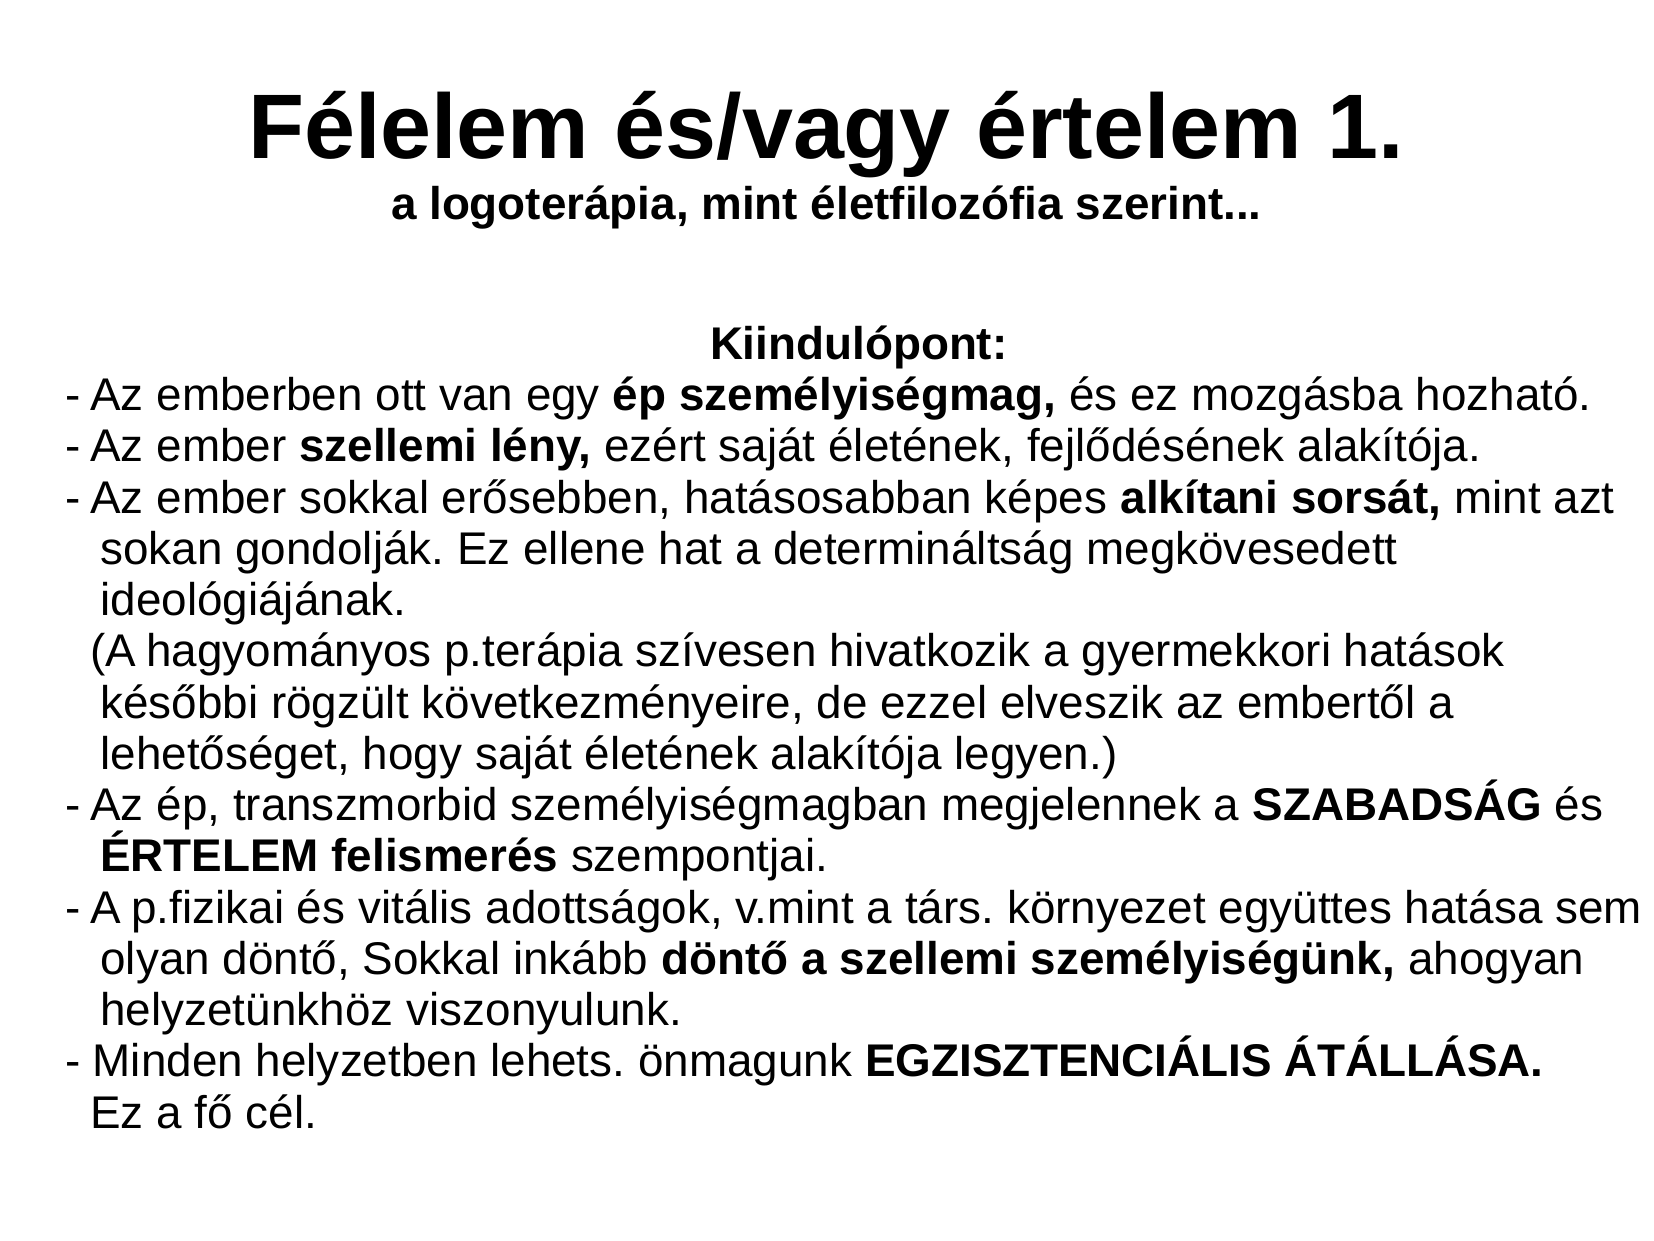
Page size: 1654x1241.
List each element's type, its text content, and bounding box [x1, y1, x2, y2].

title Félelem és/vagy értelem 1. a logoterápia, mint életfilozófia szerint... [82, 56, 1571, 250]
subtitle Kiindulópont: - Az emberben ott van egy ép személyiségmag, és ez mozgásba hozható. - Az ember szellemi lény, ezért saját életének, fejlődésének alakítója. - Az ember sokkal erősebben, hatásosabban képes alkítani sorsát, mint azt sokan gondolják. Ez ellene hat a determináltság megkövesedett ideológiájának. (A hagyományos p.terápia szívesen hivatkozik a gyermekkori hatások későbbi rögzült következményeire, de ezzel elveszik az embertől a lehetőséget, hogy saját életének alakítója legyen.) - Az ép, transzmorbid személyiségmagban megjelennek a SZABADSÁG és ÉRTELEM felismerés szempontjai. - A p.fizikai és vitális adottságok, v.mint a társ. környezet együttes hatása sem olyan döntő, Sokkal inkább döntő a szellemi személyiségünk, ahogyan helyzetünkhöz viszonyulunk. - Minden helyzetben lehets. önmagunk EGZISZTENCIÁLIS ÁTÁLLÁSA. Ez a fő cél. [29, 260, 1654, 1241]
